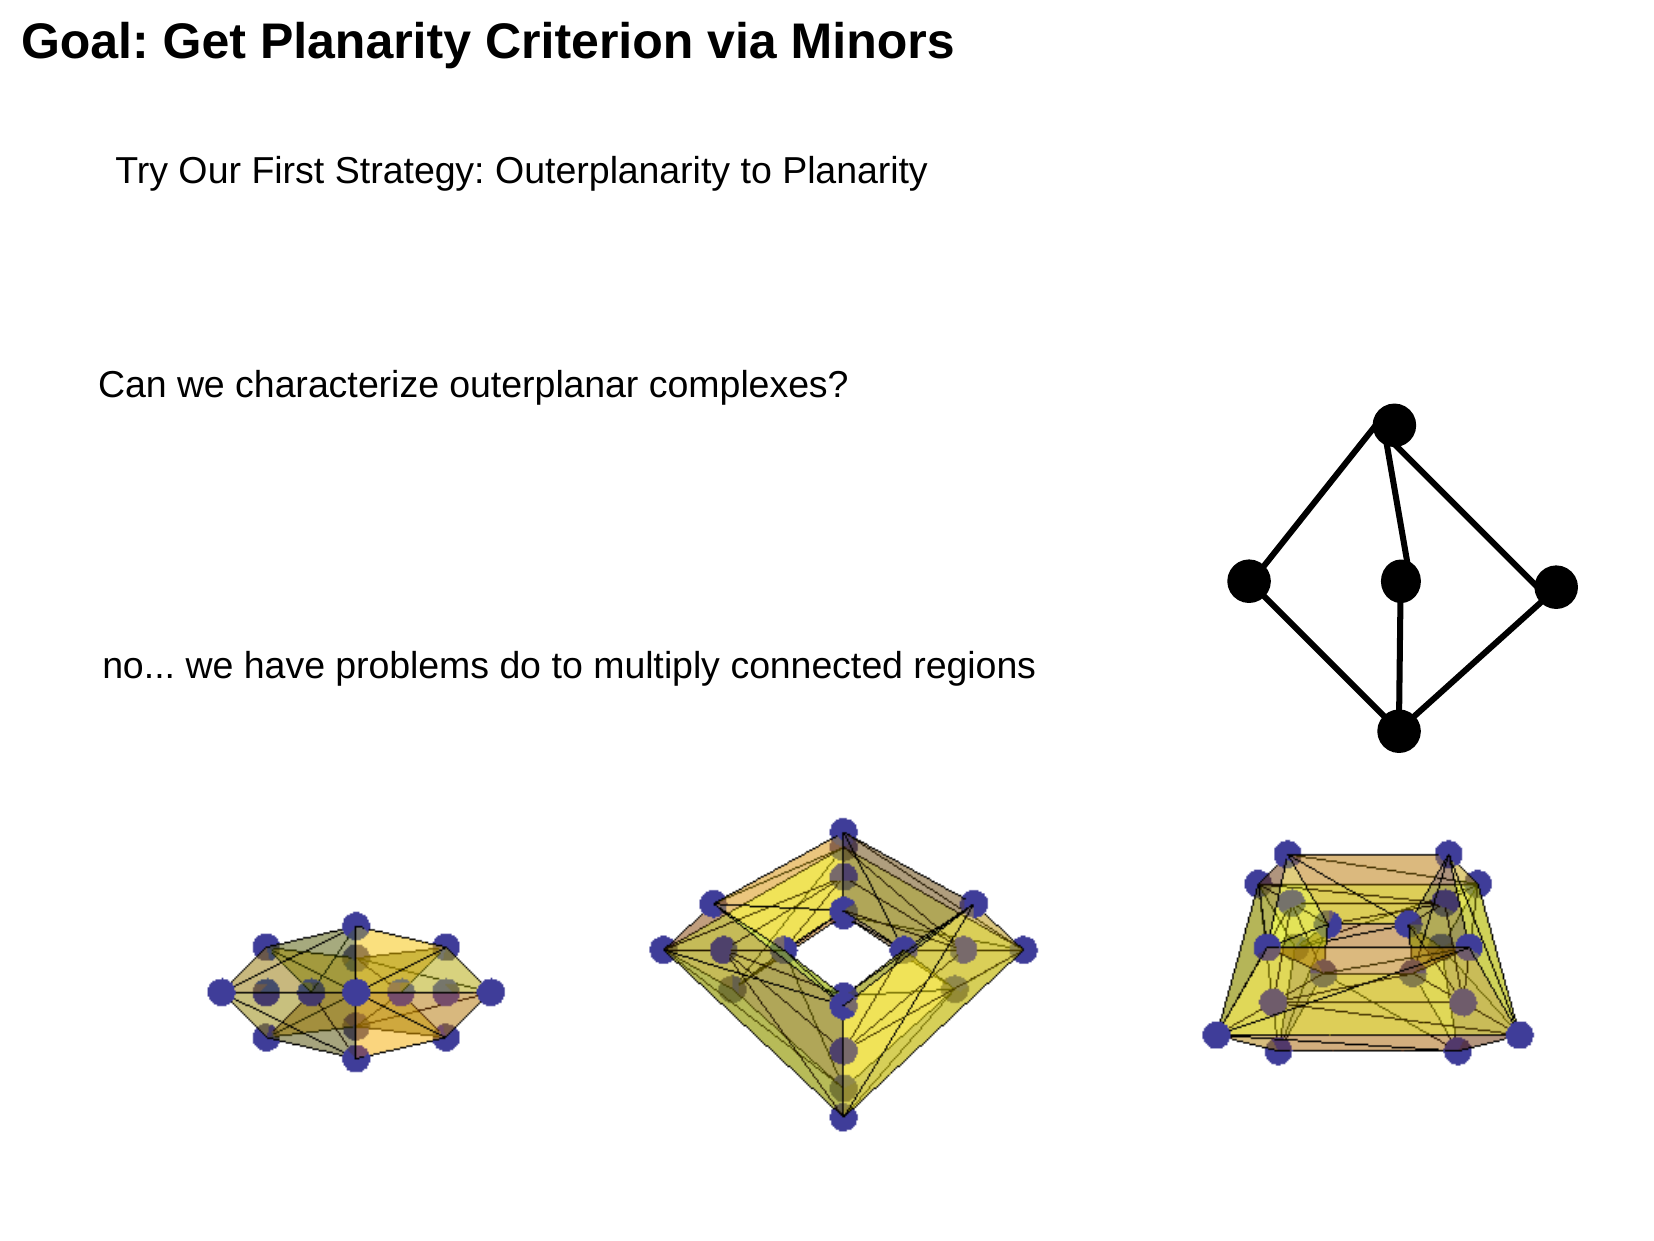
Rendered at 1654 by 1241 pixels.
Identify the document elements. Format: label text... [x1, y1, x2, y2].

text_box Goal: Get Planarity Criterion via Minors [6, 6, 1654, 79]
text_box [1537, 568, 1576, 606]
text_box [1380, 712, 1418, 751]
text_box Try Our First Strategy: Outerplanarity to Planarity [100, 142, 942, 200]
picture [75, 787, 1650, 1232]
text_box [1230, 562, 1268, 601]
text_box [1375, 406, 1414, 445]
text_box [1383, 562, 1418, 601]
text_box Can we characterize outerplanar complexes? [83, 355, 863, 413]
text_box no... we have problems do to multiply connected regions [87, 637, 1051, 695]
